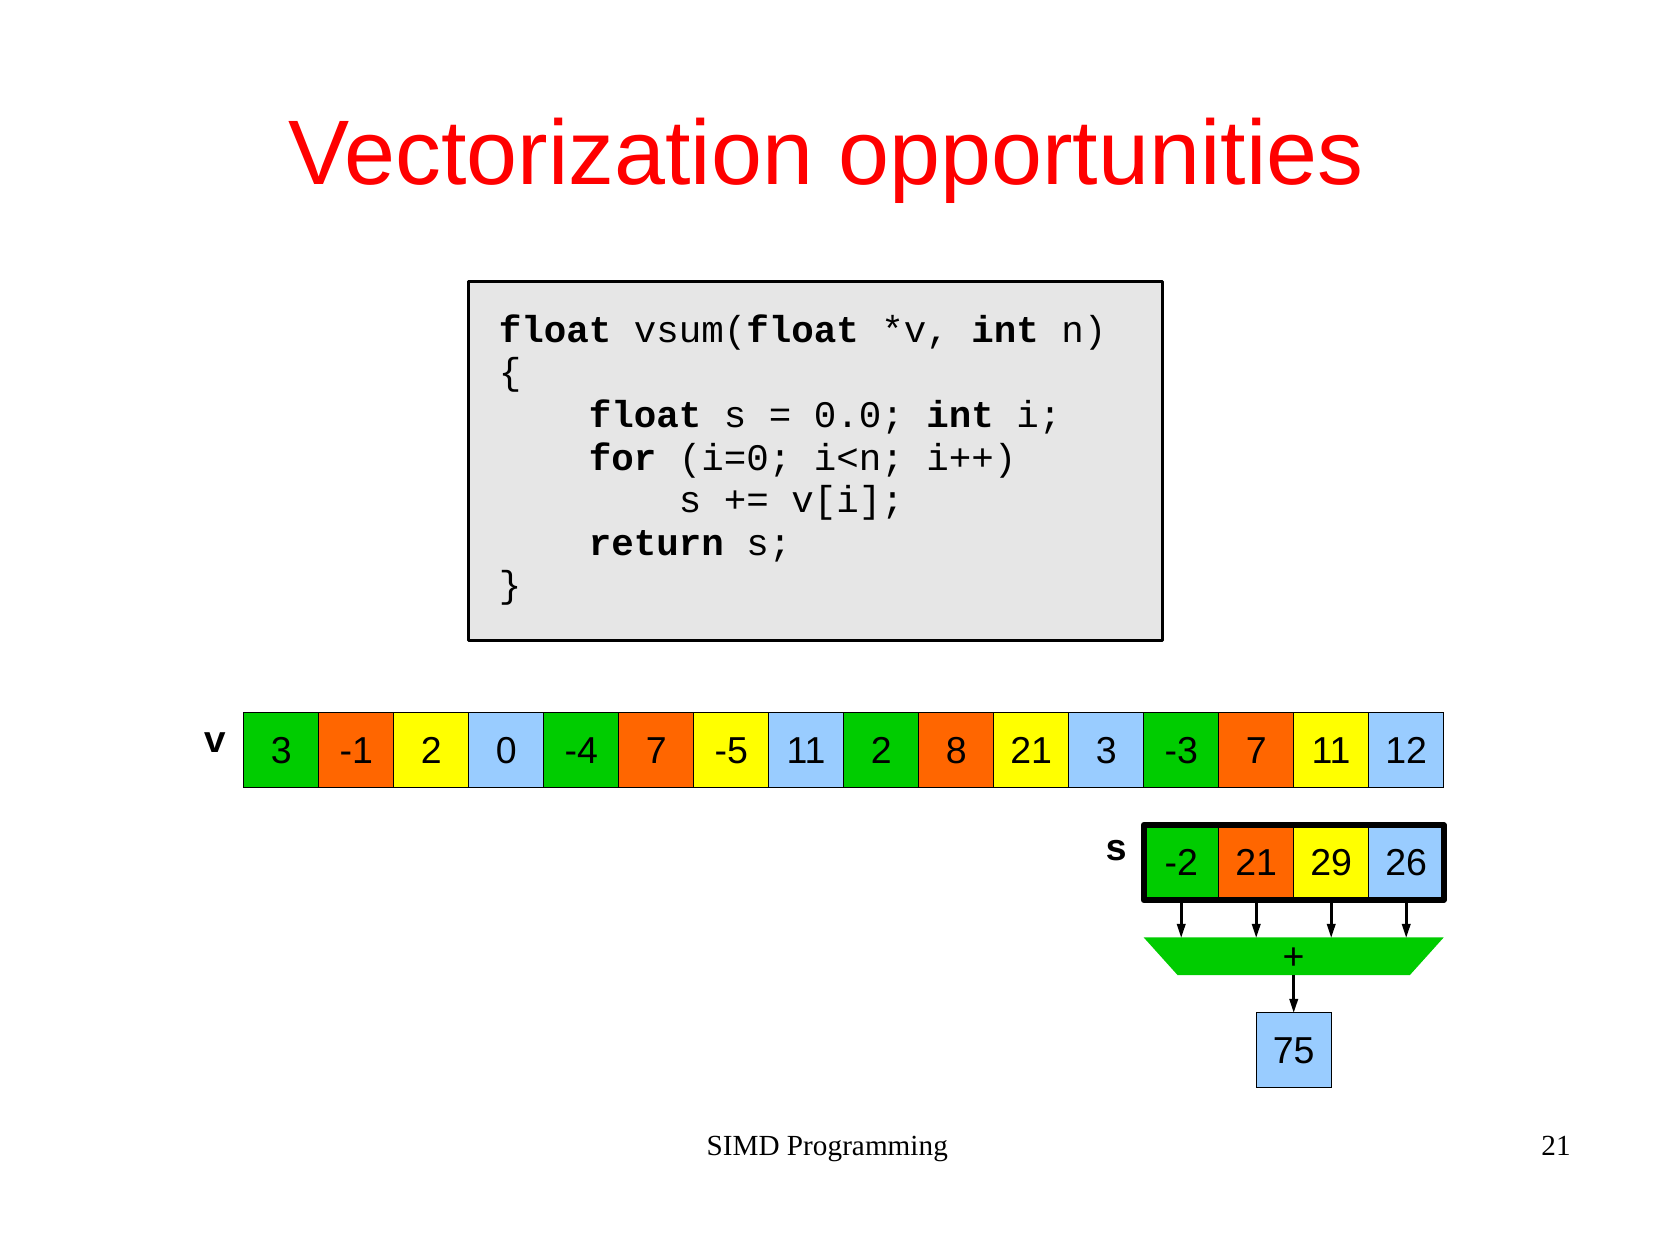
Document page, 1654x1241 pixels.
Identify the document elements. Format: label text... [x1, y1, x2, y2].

text_box 11 [1293, 712, 1368, 788]
text_box -5 [693, 712, 768, 788]
text_box -3 [1143, 712, 1219, 788]
text_box 0 [468, 712, 543, 788]
title Vectorization opportunities [82, 49, 1571, 257]
text_box 12 [1368, 712, 1444, 788]
text_box -2 [1147, 828, 1218, 897]
text_box 11 [768, 712, 843, 788]
text_box 8 [919, 712, 993, 788]
text_box -4 [543, 712, 619, 788]
text_box 7 [619, 712, 693, 788]
text_box 75 [1256, 1012, 1332, 1088]
text_box -1 [318, 712, 393, 788]
text_box v [187, 712, 243, 774]
text_box + [1143, 937, 1444, 976]
text_box 2 [393, 712, 468, 788]
text_box 7 [1219, 712, 1293, 788]
text_box s [1088, 820, 1144, 882]
text_box 26 [1368, 828, 1441, 897]
text_box float vsum(float *v, int n) { float s = 0.0; int i; for (i=0; i<n; i++) s += v[i]; return s; } [468, 281, 1163, 641]
text_box 29 [1293, 828, 1368, 897]
text_box 3 [243, 712, 318, 788]
text_box 21 [1218, 828, 1293, 897]
text_box 21 [993, 712, 1068, 788]
text_box 3 [1068, 712, 1143, 788]
text_box 2 [843, 712, 919, 788]
